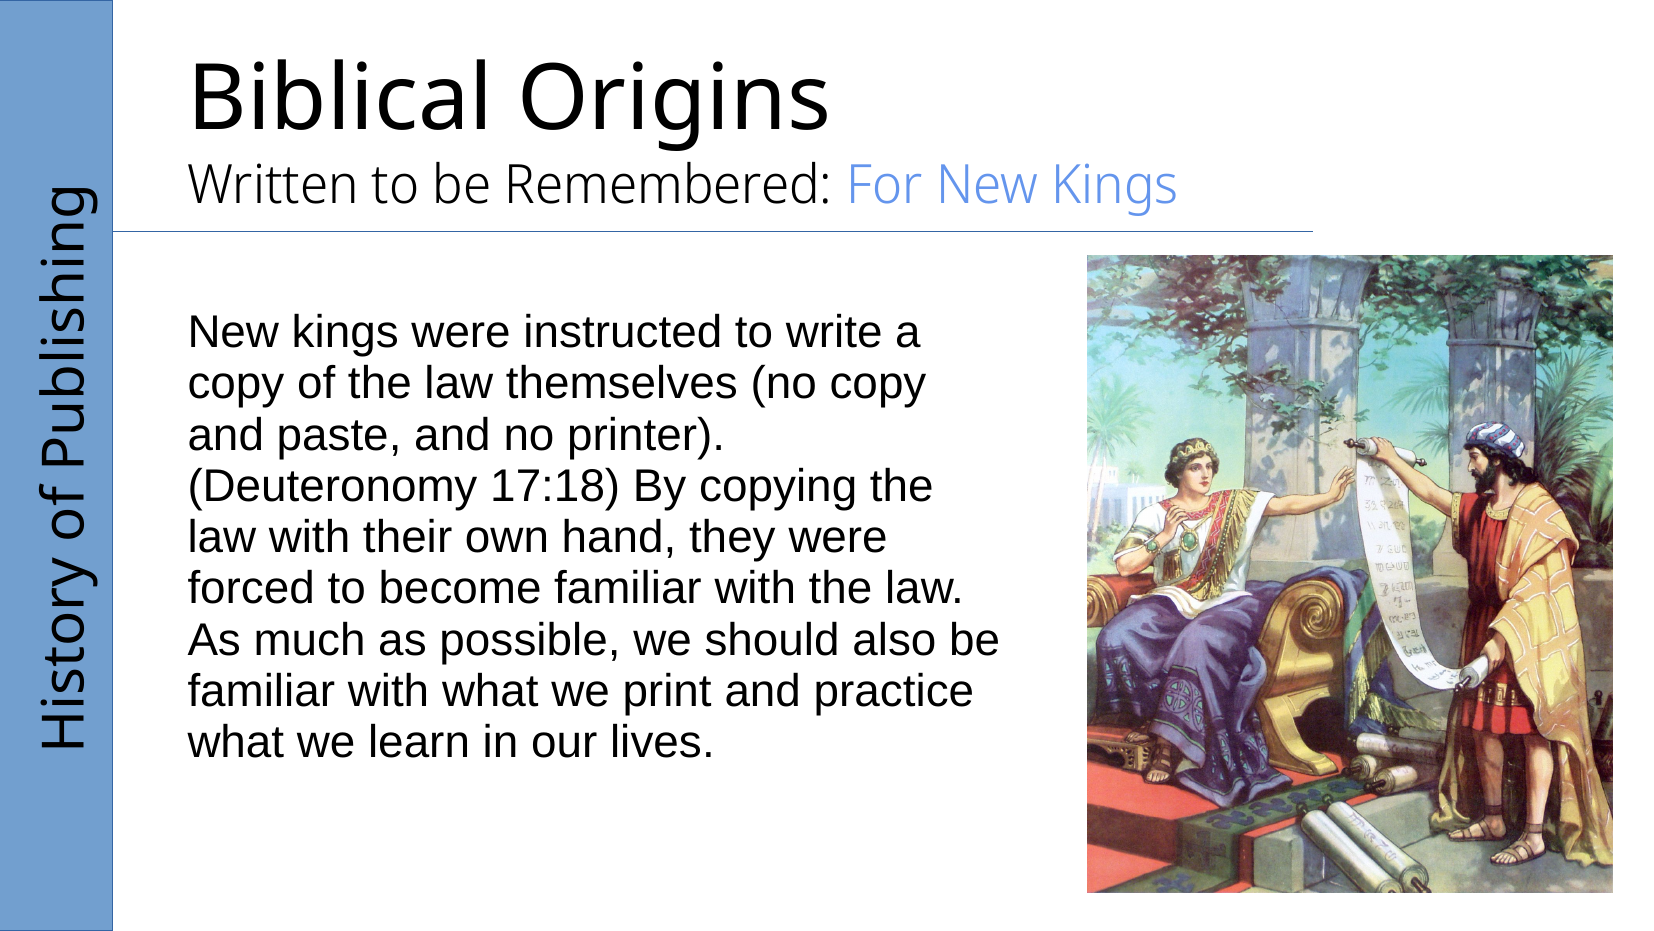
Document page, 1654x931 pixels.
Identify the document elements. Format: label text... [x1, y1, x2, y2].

text_box History of Publishing [13, 37, 105, 901]
title Biblical Origins [187, 33, 1571, 125]
subtitle New kings were instructed to write a copy of the law themselves (no copy and paste, and no printer). (Deuteronomy 17:18) By copying the law with their own hand, they were forced to become familiar with the law. As much as possible, we should also be familiar with what we print and practice what we learn in our lives. [187, 306, 1013, 846]
text_box [0, 0, 113, 931]
picture [1087, 255, 1613, 893]
title Written to be Remembered: For New Kings [187, 125, 1571, 239]
